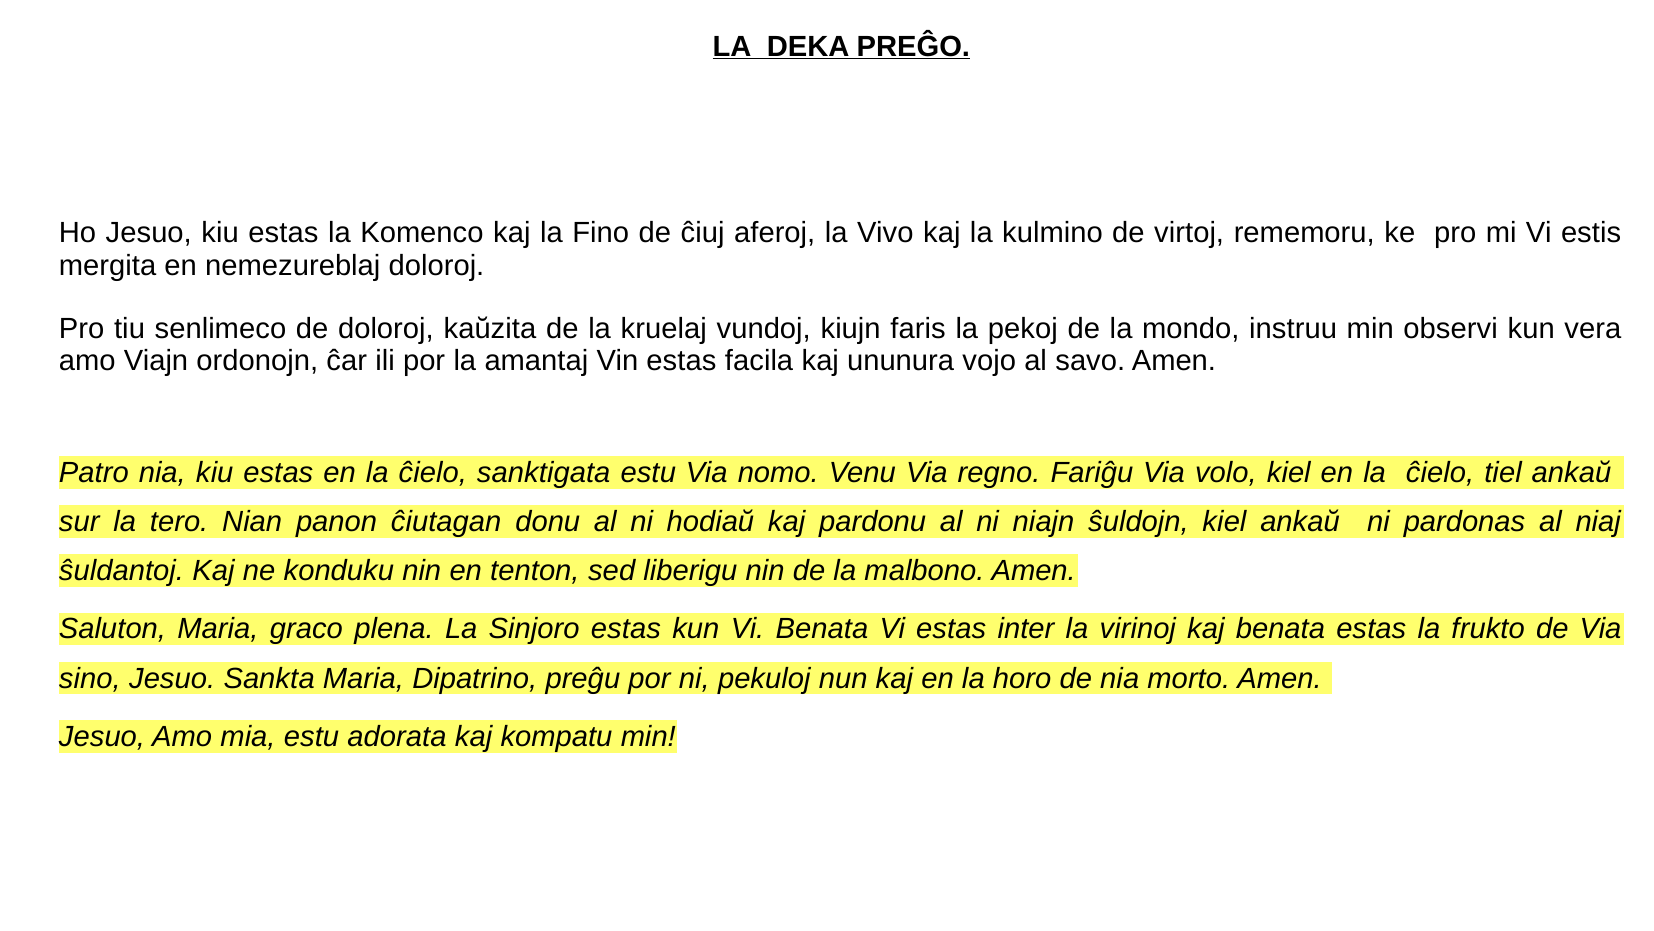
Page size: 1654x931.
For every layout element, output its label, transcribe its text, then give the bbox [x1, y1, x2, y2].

list LA DEKA PREĜO. Ho Jesuo, kiu estas la Komenco kaj la Fino de ĉiuj aferoj, la Vivo kaj la kulmino de virtoj, rememoru, ke pro mi Vi estis mergita en nemezureblaj doloroj. Pro tiu senlimeco de doloroj, kaŭzita de la kruelaj vundoj, kiujn faris la pekoj de la mondo, instruu min observi kun vera amo Viajn ordonojn, ĉar ili por la amantaj Vin estas facila kaj ununura vojo al savo. Amen. Patro nia, kiu estas en la ĉielo, sanktigata estu Via nomo. Venu Via regno. Fariĝu Via volo, kiel en la ĉielo, tiel ankaŭ sur la tero. Nian panon ĉiutagan donu al ni hodiaŭ kaj pardonu al ni niajn ŝuldojn, kiel ankaŭ ni pardonas al niaj ŝuldantoj. Kaj ne konduku nin en tenton, sed liberigu nin de la malbono. Amen. Saluton, Maria, graco plena. La Sinjoro estas kun Vi. Benata Vi estas inter la virinoj kaj benata estas la frukto de Via sino, Jesuo. Sankta Maria, Dipatrino, preĝu por ni, pekuloj nun kaj en la horo de nia morto. Amen. Jesuo, Amo mia, estu adorata kaj kompatu min! [59, 29, 1625, 916]
